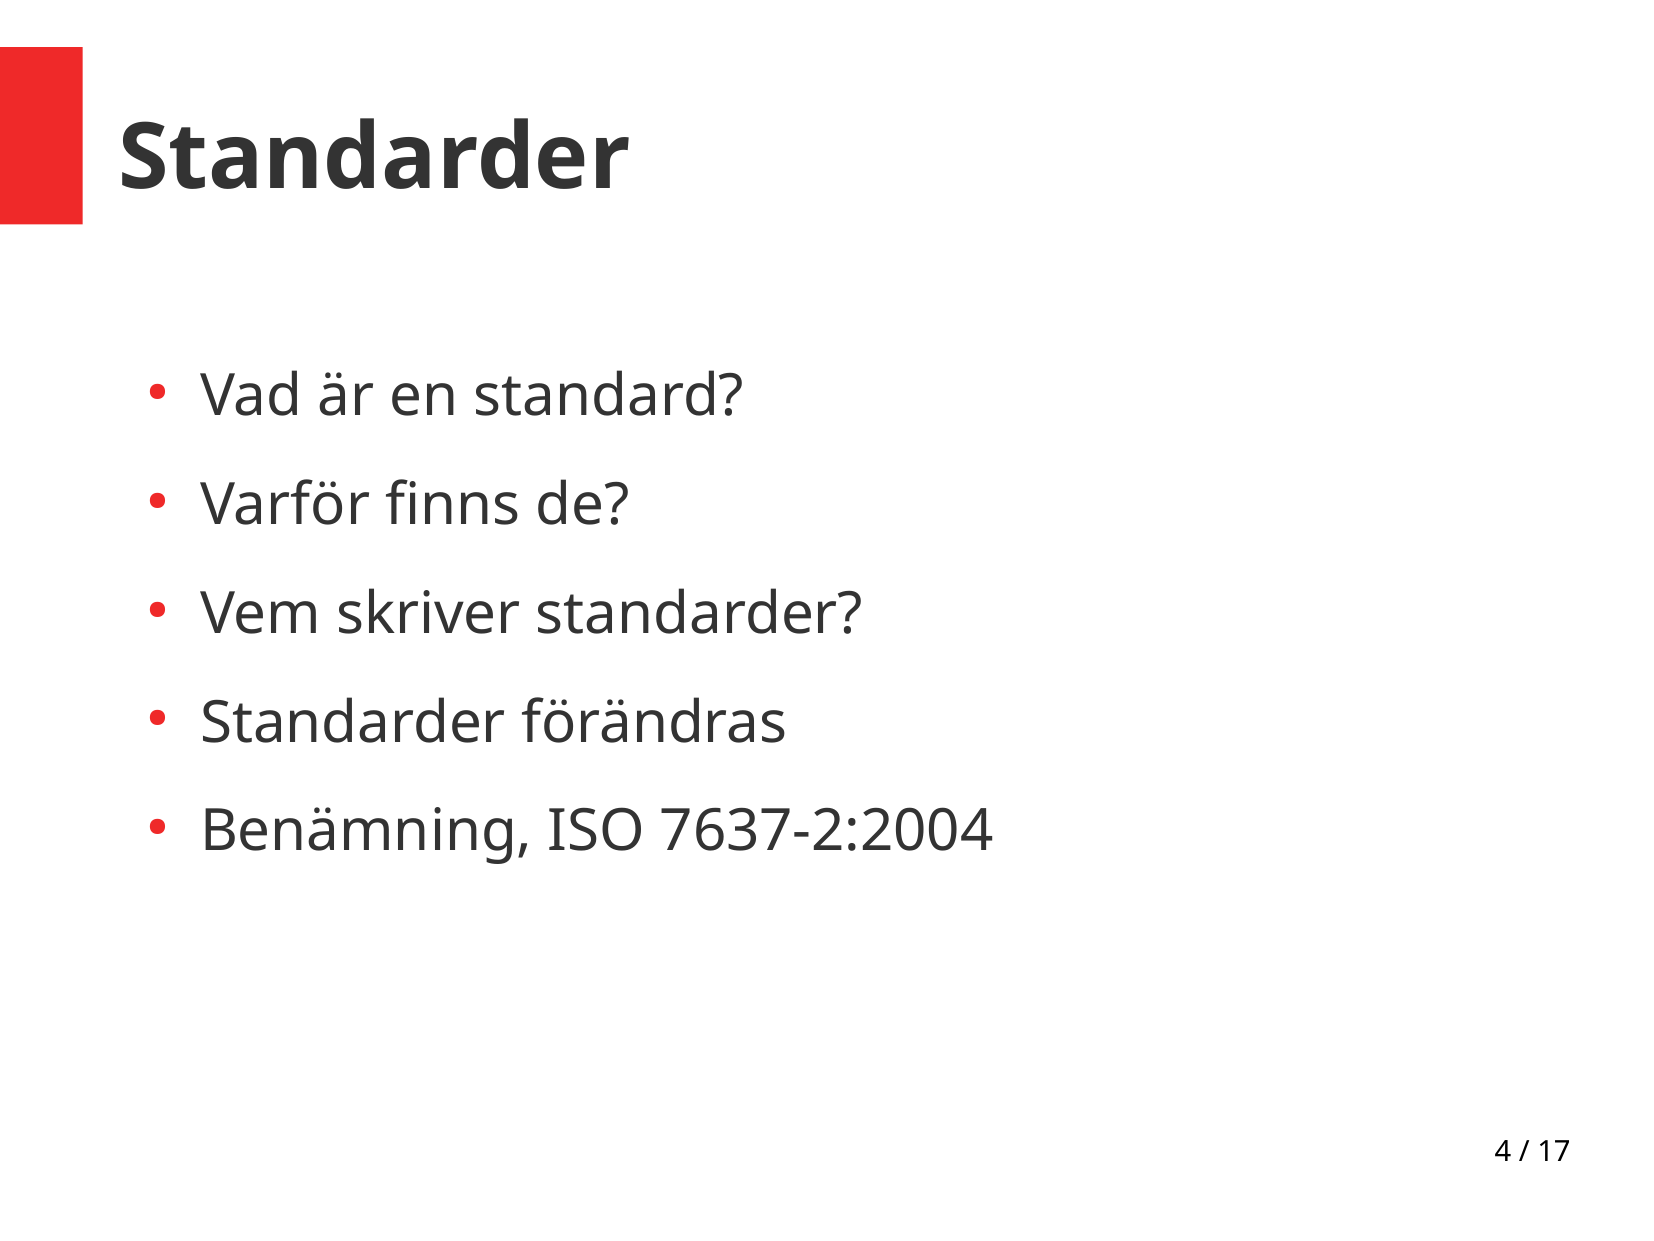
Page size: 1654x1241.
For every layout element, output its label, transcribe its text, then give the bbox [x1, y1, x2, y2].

list Vad är en standard? Varför finns de? Vem skriver standarder? Standarder förändras Benämning, ISO 7637-2:2004 [129, 353, 1547, 1073]
title Standarder [118, 49, 1571, 257]
